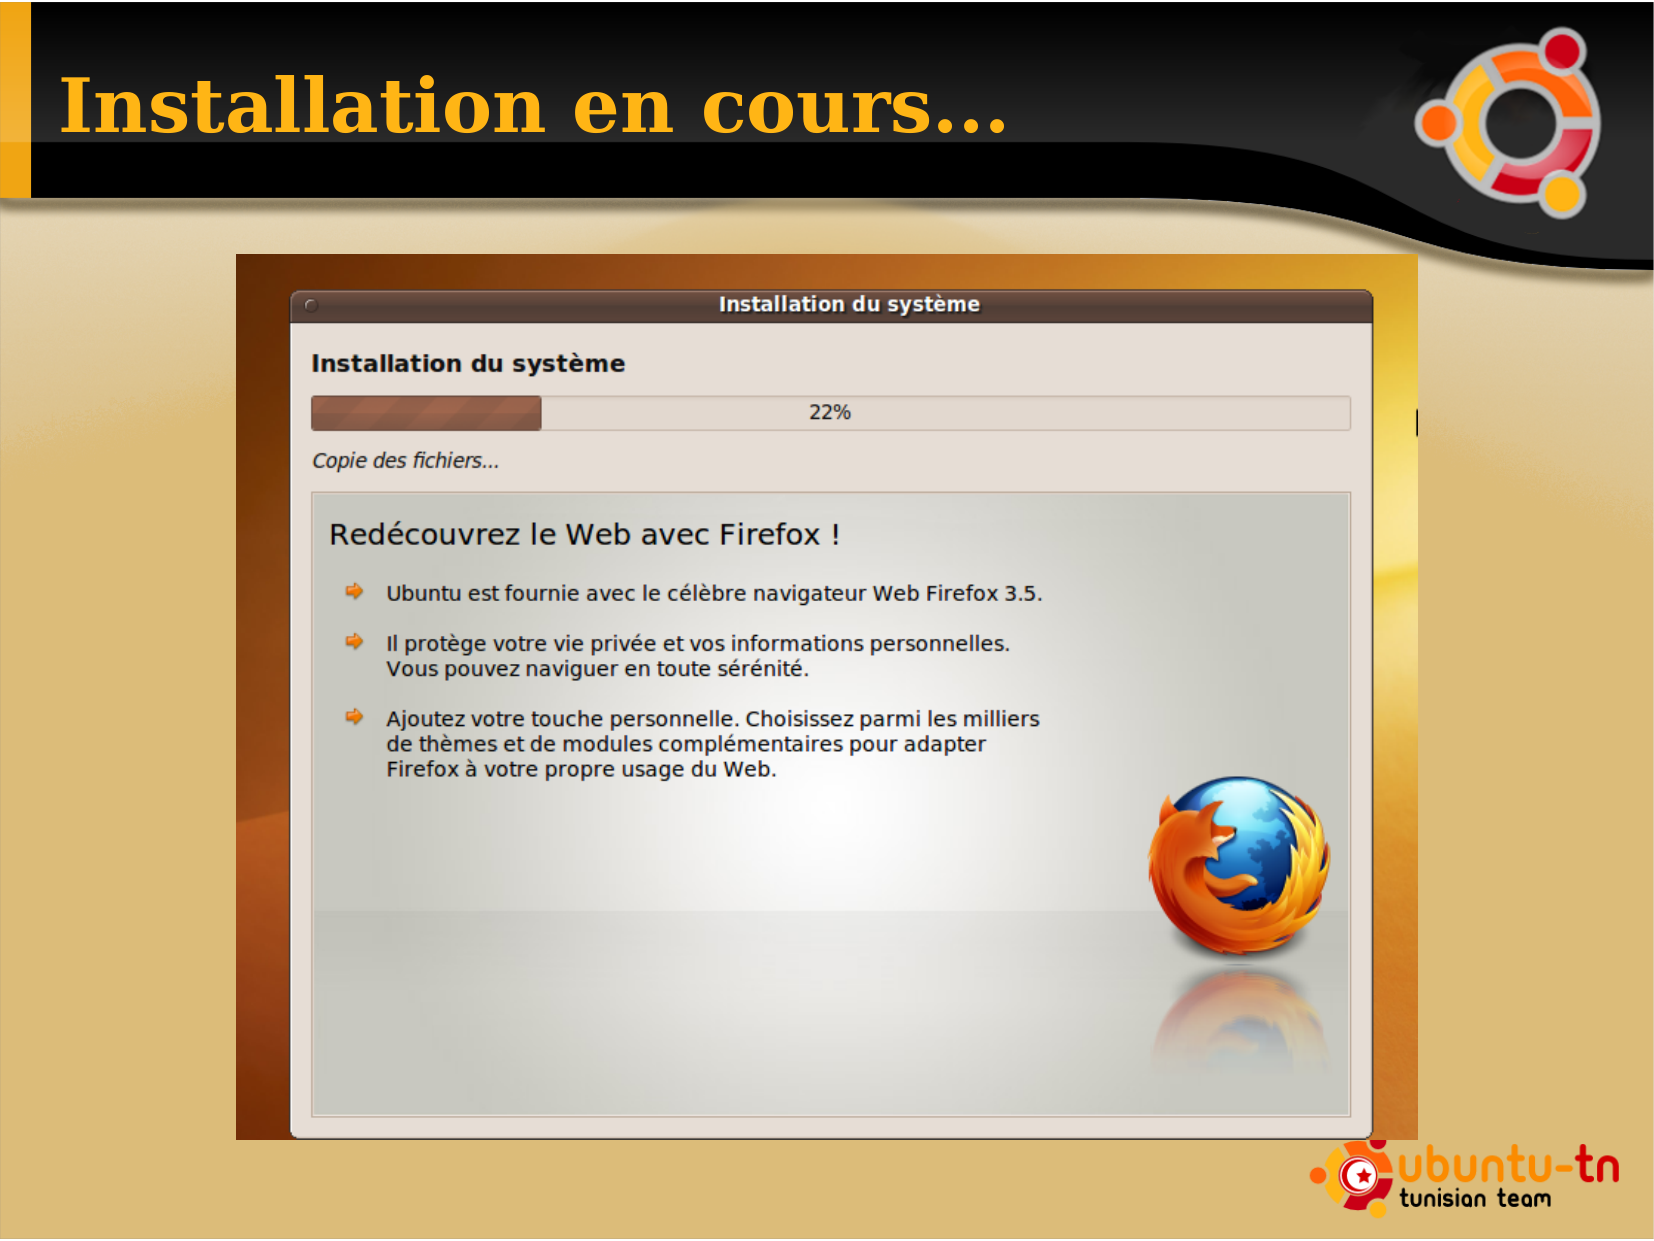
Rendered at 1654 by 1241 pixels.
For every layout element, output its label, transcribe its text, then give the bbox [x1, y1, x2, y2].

picture [0, 0, 1654, 1241]
title Installation en cours... [59, 9, 1447, 202]
